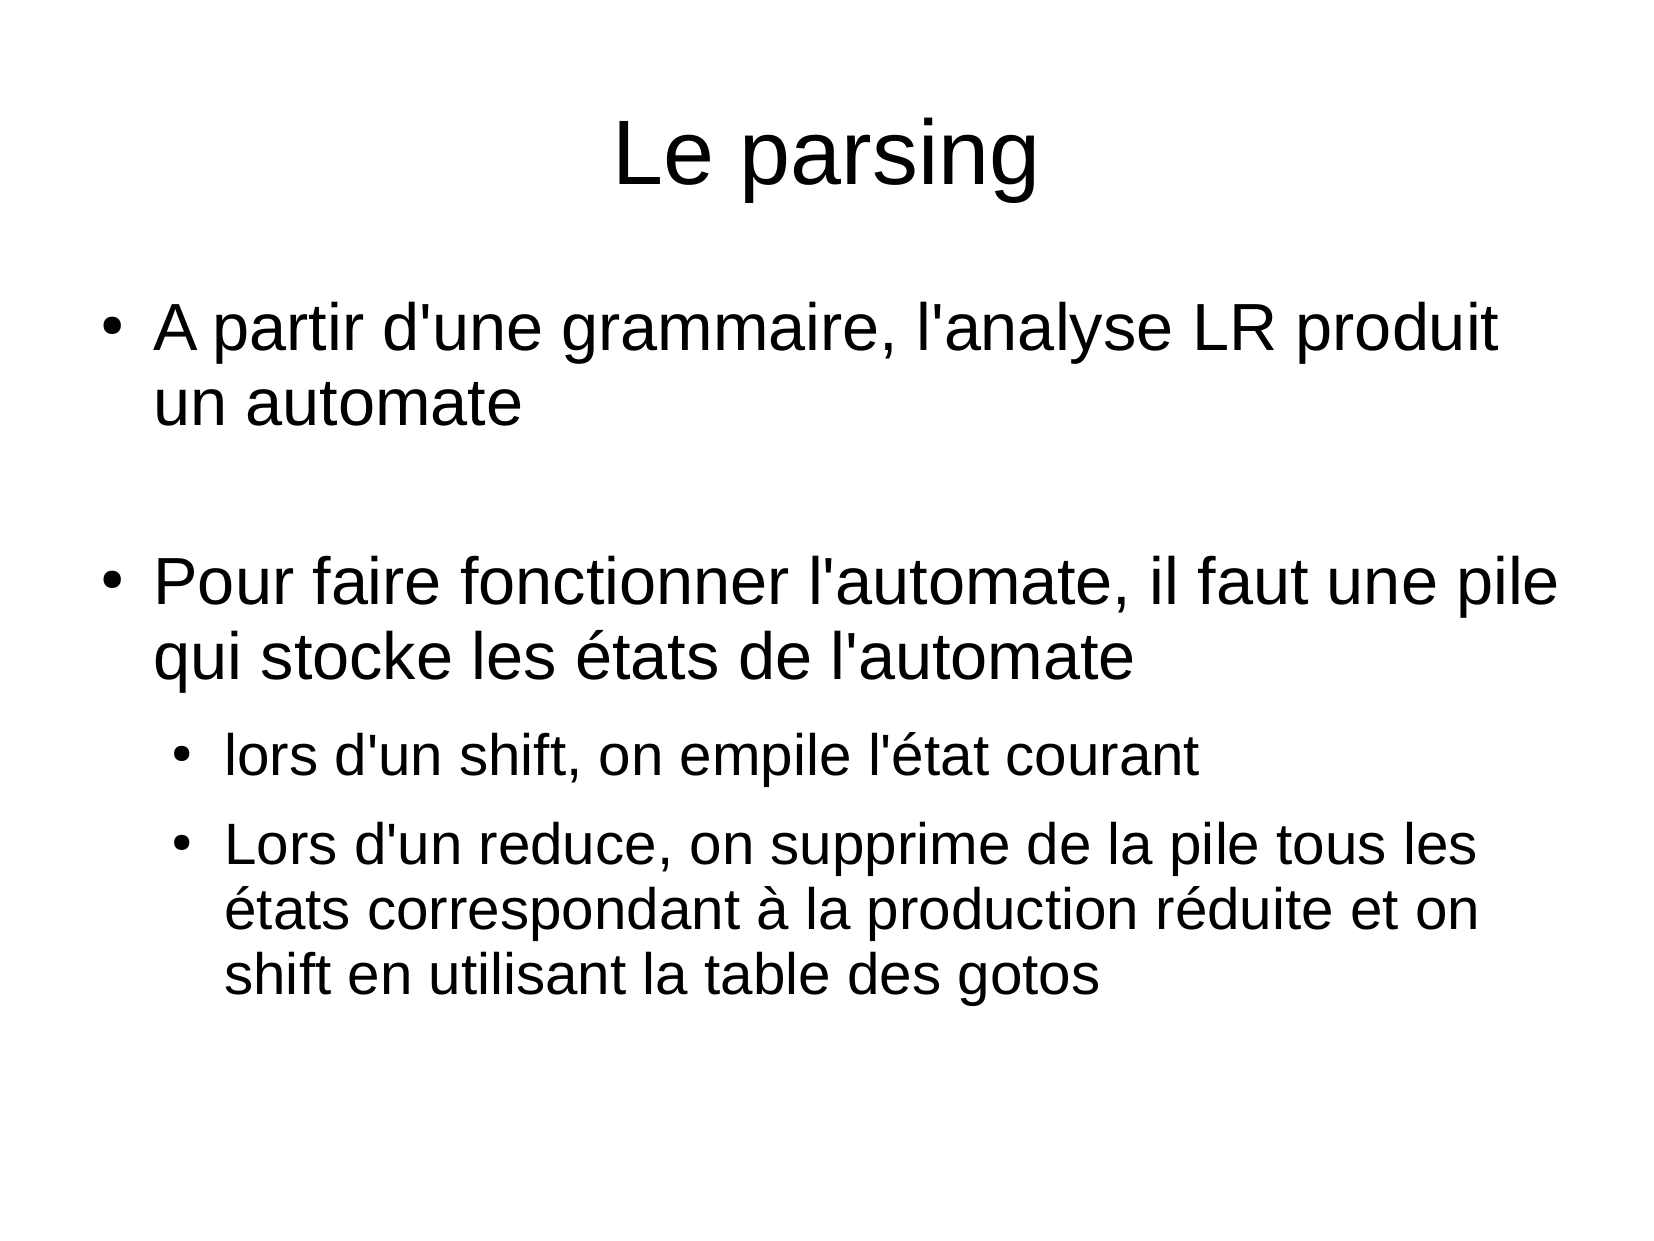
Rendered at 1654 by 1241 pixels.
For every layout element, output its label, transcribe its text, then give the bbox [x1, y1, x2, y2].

title Le parsing [82, 56, 1571, 250]
list A partir d'une grammaire, l'analyse LR produit un automate Pour faire fonctionner l'automate, il faut une pile qui stocke les états de l'automate lors d'un shift, on empile l'état courant Lors d'un reduce, on supprime de la pile tous les états correspondant à la production réduite et on shift en utilisant la table des gotos [82, 290, 1571, 1094]
